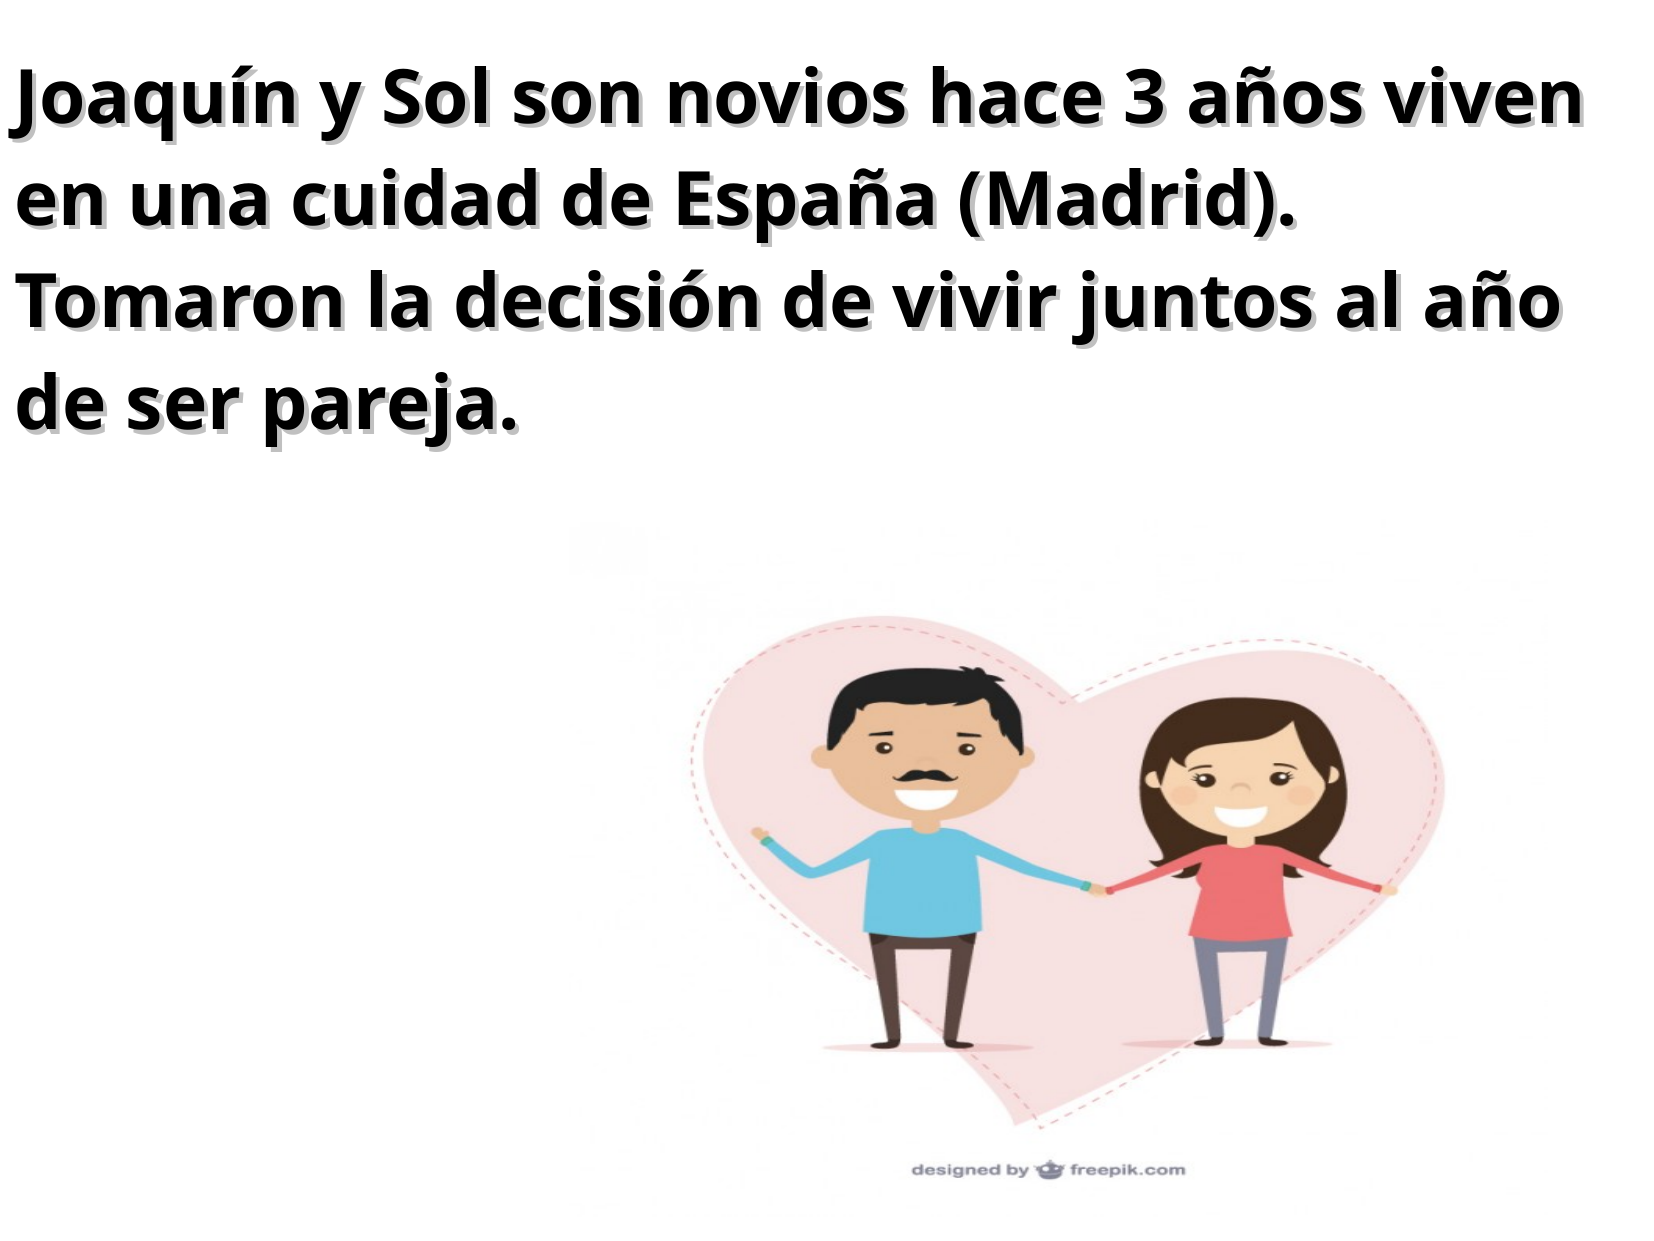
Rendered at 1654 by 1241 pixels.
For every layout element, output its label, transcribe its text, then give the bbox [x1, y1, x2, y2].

text_box Joaquín y Sol son novios hace 3 años viven en una cuidad de España (Madrid). Tomaron la decisión de vivir juntos al año de ser pareja. [0, 35, 1654, 721]
picture [569, 519, 1548, 1217]
